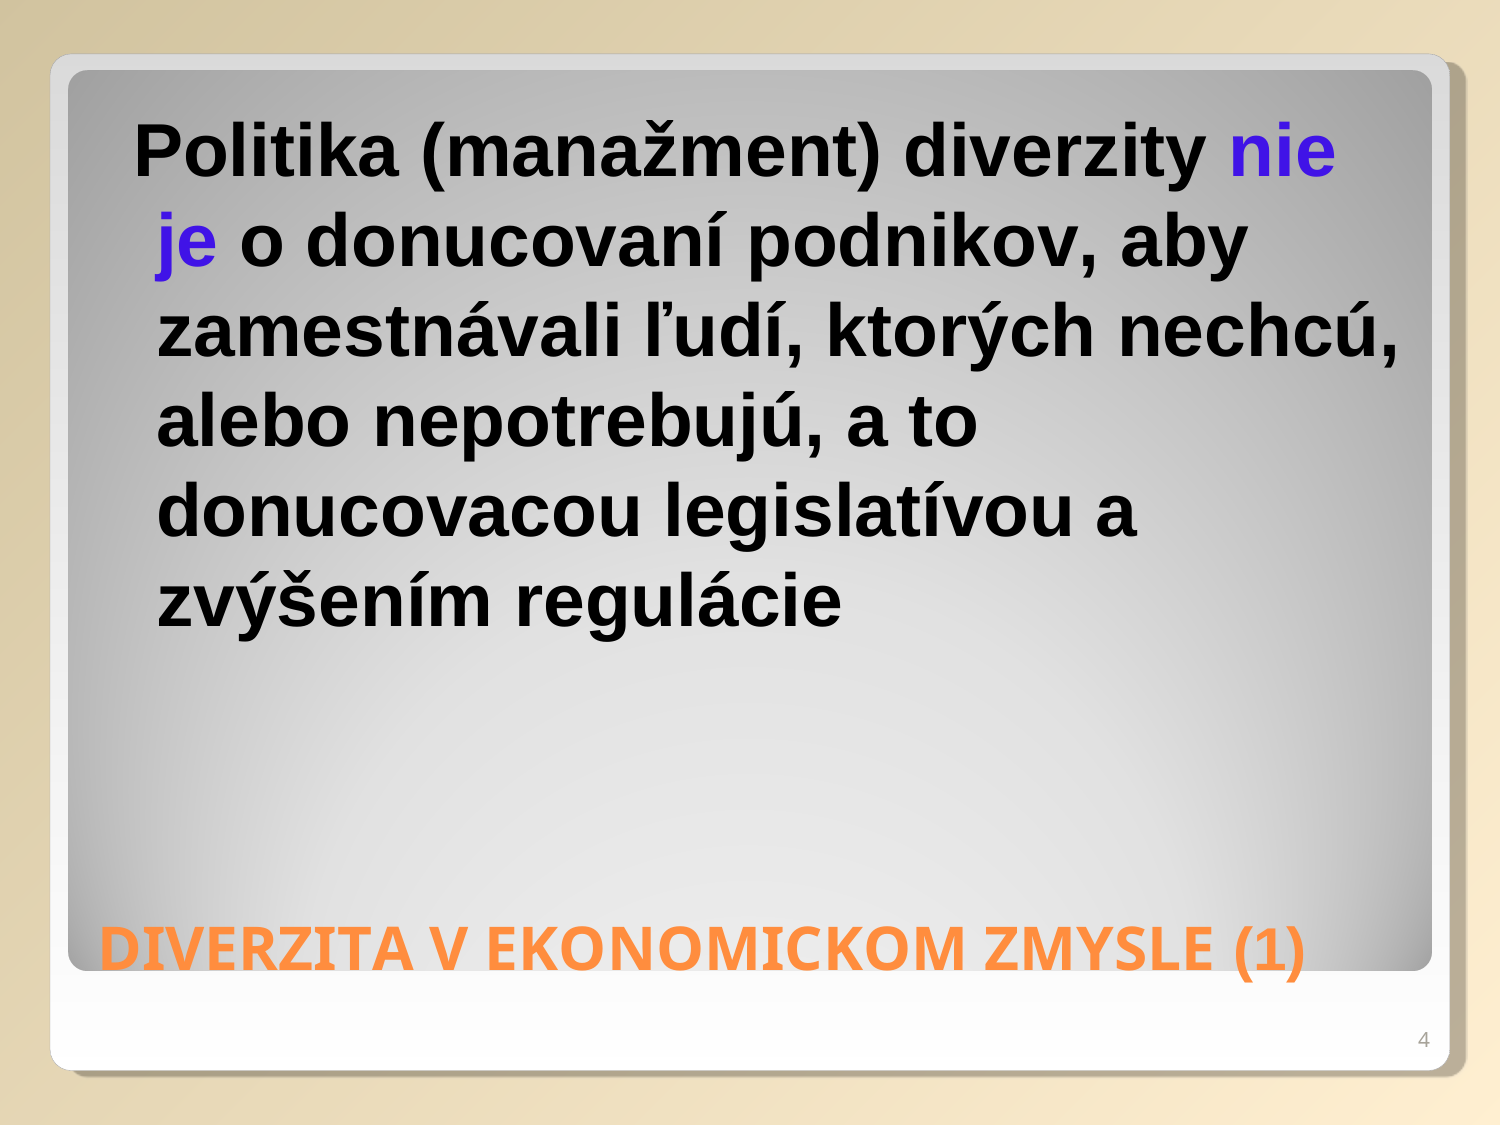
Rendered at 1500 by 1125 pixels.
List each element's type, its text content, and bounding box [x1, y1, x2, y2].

picture [67, 69, 1433, 972]
text_box <number> [1369, 1002, 1445, 1063]
list Politika (manažment) diverzity nie je o donucovaní podnikov, aby zamestnávali ľudí, ktorých nechcú, alebo nepotrebujú, a to donucovacou legislatívou a zvýšením regulácie [82, 86, 1426, 774]
title DIVERZITA V EKONOMICKOM ZMYSLE (1) [82, 817, 1426, 991]
